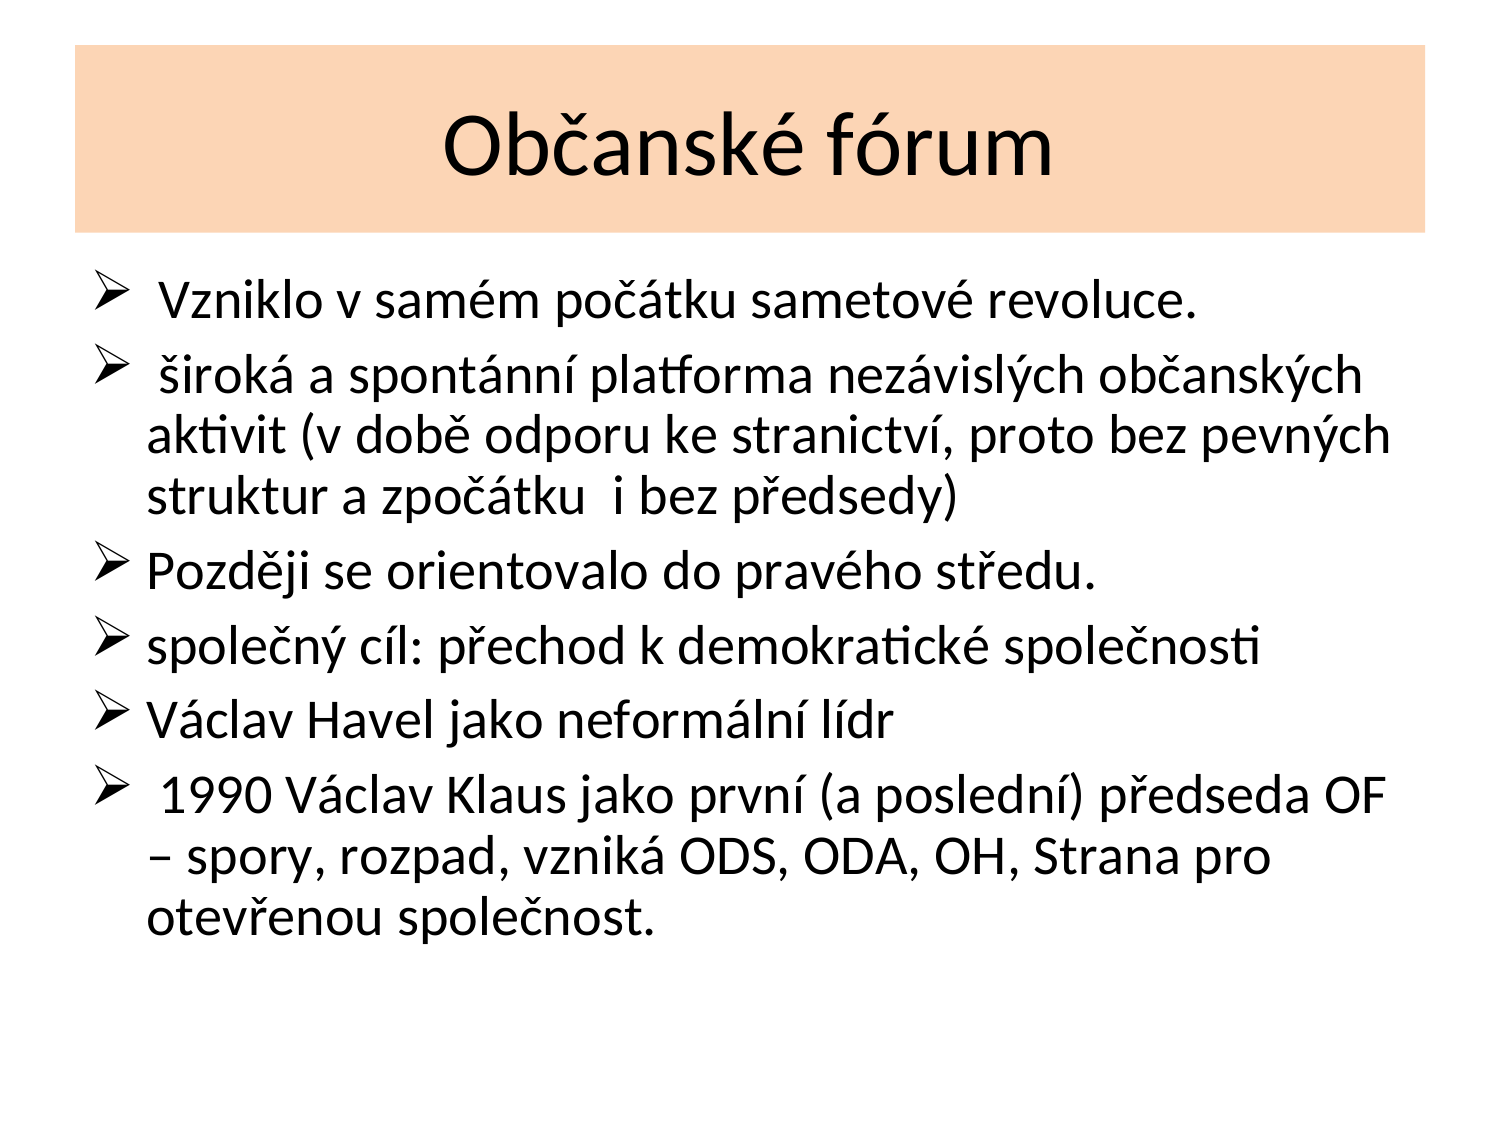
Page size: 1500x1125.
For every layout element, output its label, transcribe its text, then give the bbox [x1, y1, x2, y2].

title Občanské fórum [75, 45, 1426, 233]
list Vzniklo v samém počátku sametové revoluce. široká a spontánní platforma nezávislých občanských aktivit (v době odporu ke stranictví, proto bez pevných struktur a zpočátku i bez předsedy) Později se orientovalo do pravého středu. společný cíl: přechod k demokratické společnosti Václav Havel jako neformální lídr 1990 Václav Klaus jako první (a poslední) předseda OF – spory, rozpad, vzniká ODS, ODA, OH, Strana pro otevřenou společnost. [75, 262, 1426, 1006]
